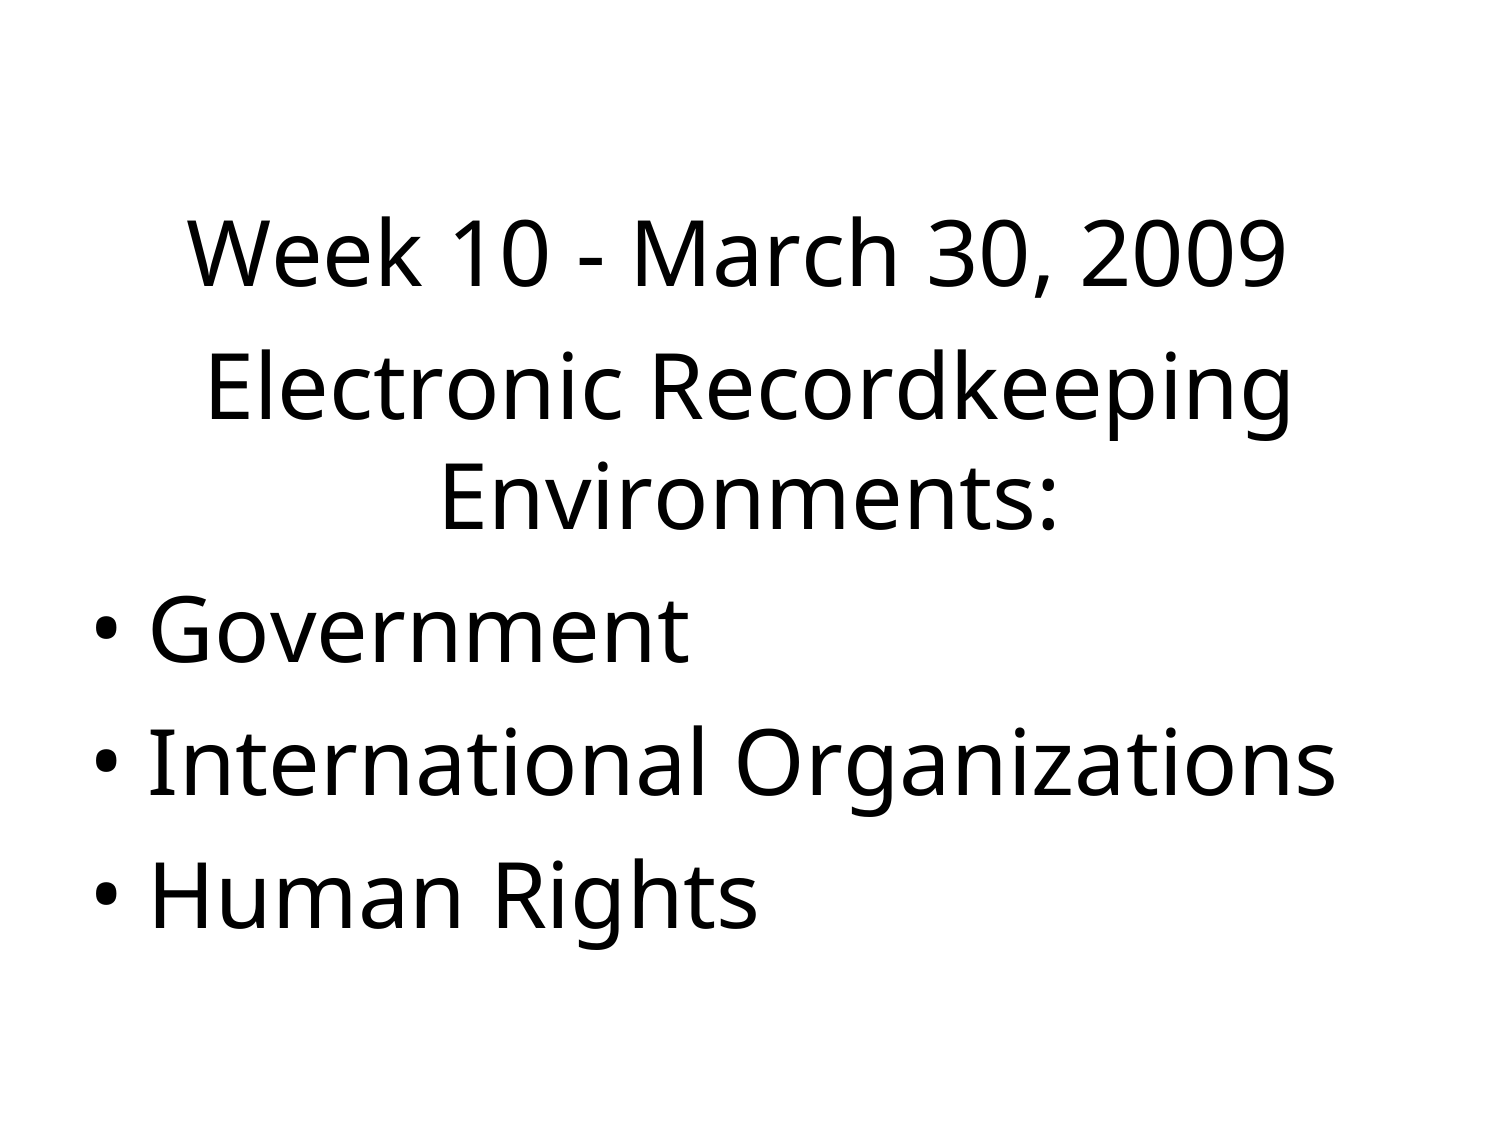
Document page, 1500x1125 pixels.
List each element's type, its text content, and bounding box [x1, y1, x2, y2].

text_box Week 10 - March 30, 2009 Electronic Recordkeeping Environments: Government International Organizations Human Rights [0, 187, 1500, 955]
